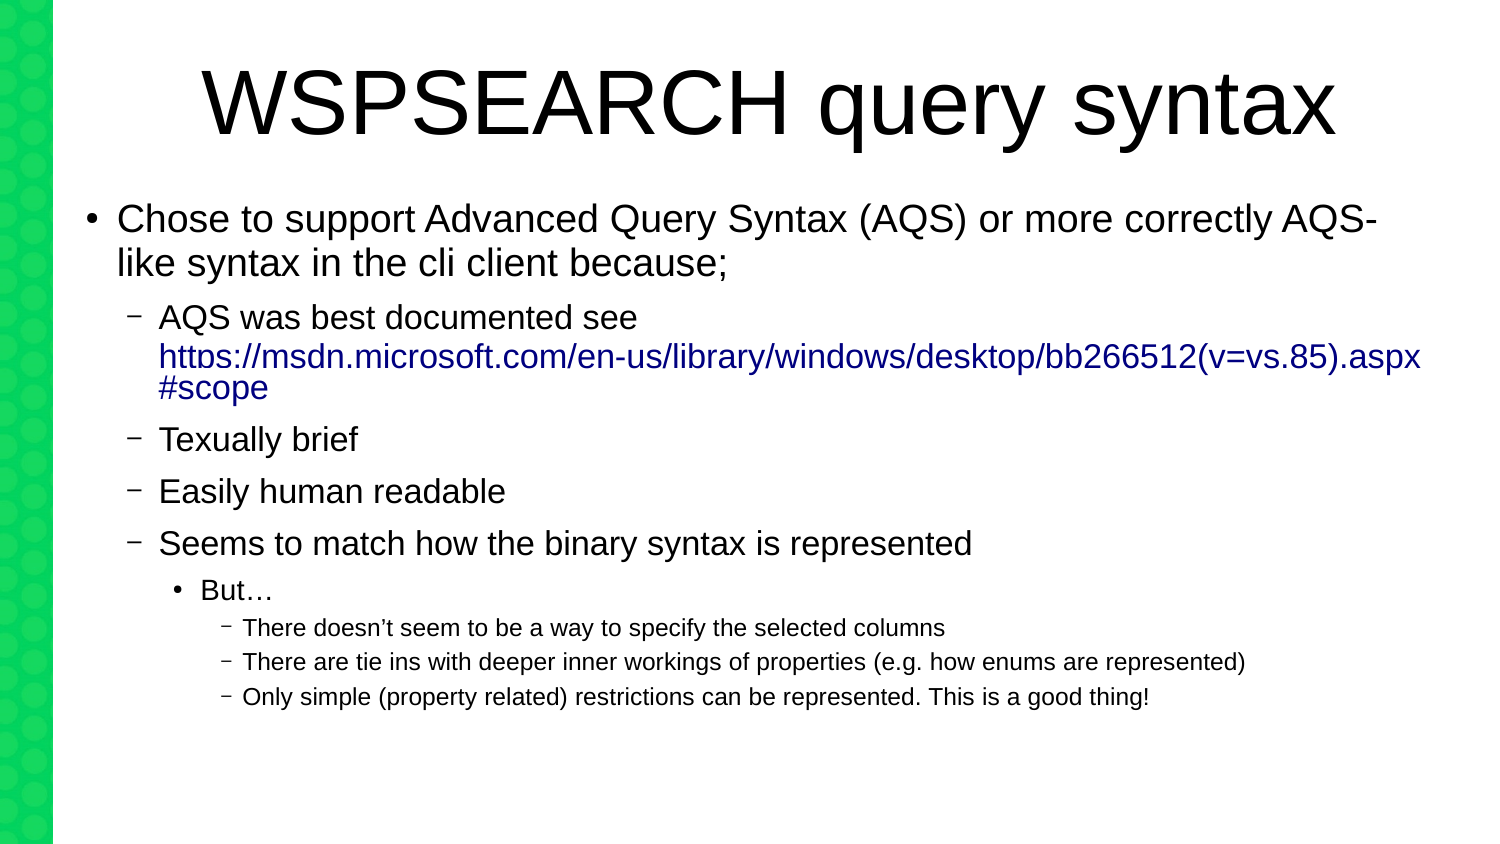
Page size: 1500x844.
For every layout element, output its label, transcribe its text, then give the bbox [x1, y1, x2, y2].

picture [0, 0, 61, 844]
list Chose to support Advanced Query Syntax (AQS) or more correctly AQS-like syntax in the cli client because; AQS was best documented see https://msdn.microsoft.com/en-us/library/windows/desktop/bb266512(v=vs.85).aspx#scope Texually brief Easily human readable Seems to match how the binary syntax is represented But… There doesn’t seem to be a way to specify the selected columns There are tie ins with deeper inner workings of properties (e.g. how enums are represented) Only simple (property related) restrictions can be represented. This is a good thing! [75, 197, 1425, 687]
title WSPSEARCH query syntax [143, 51, 1397, 154]
